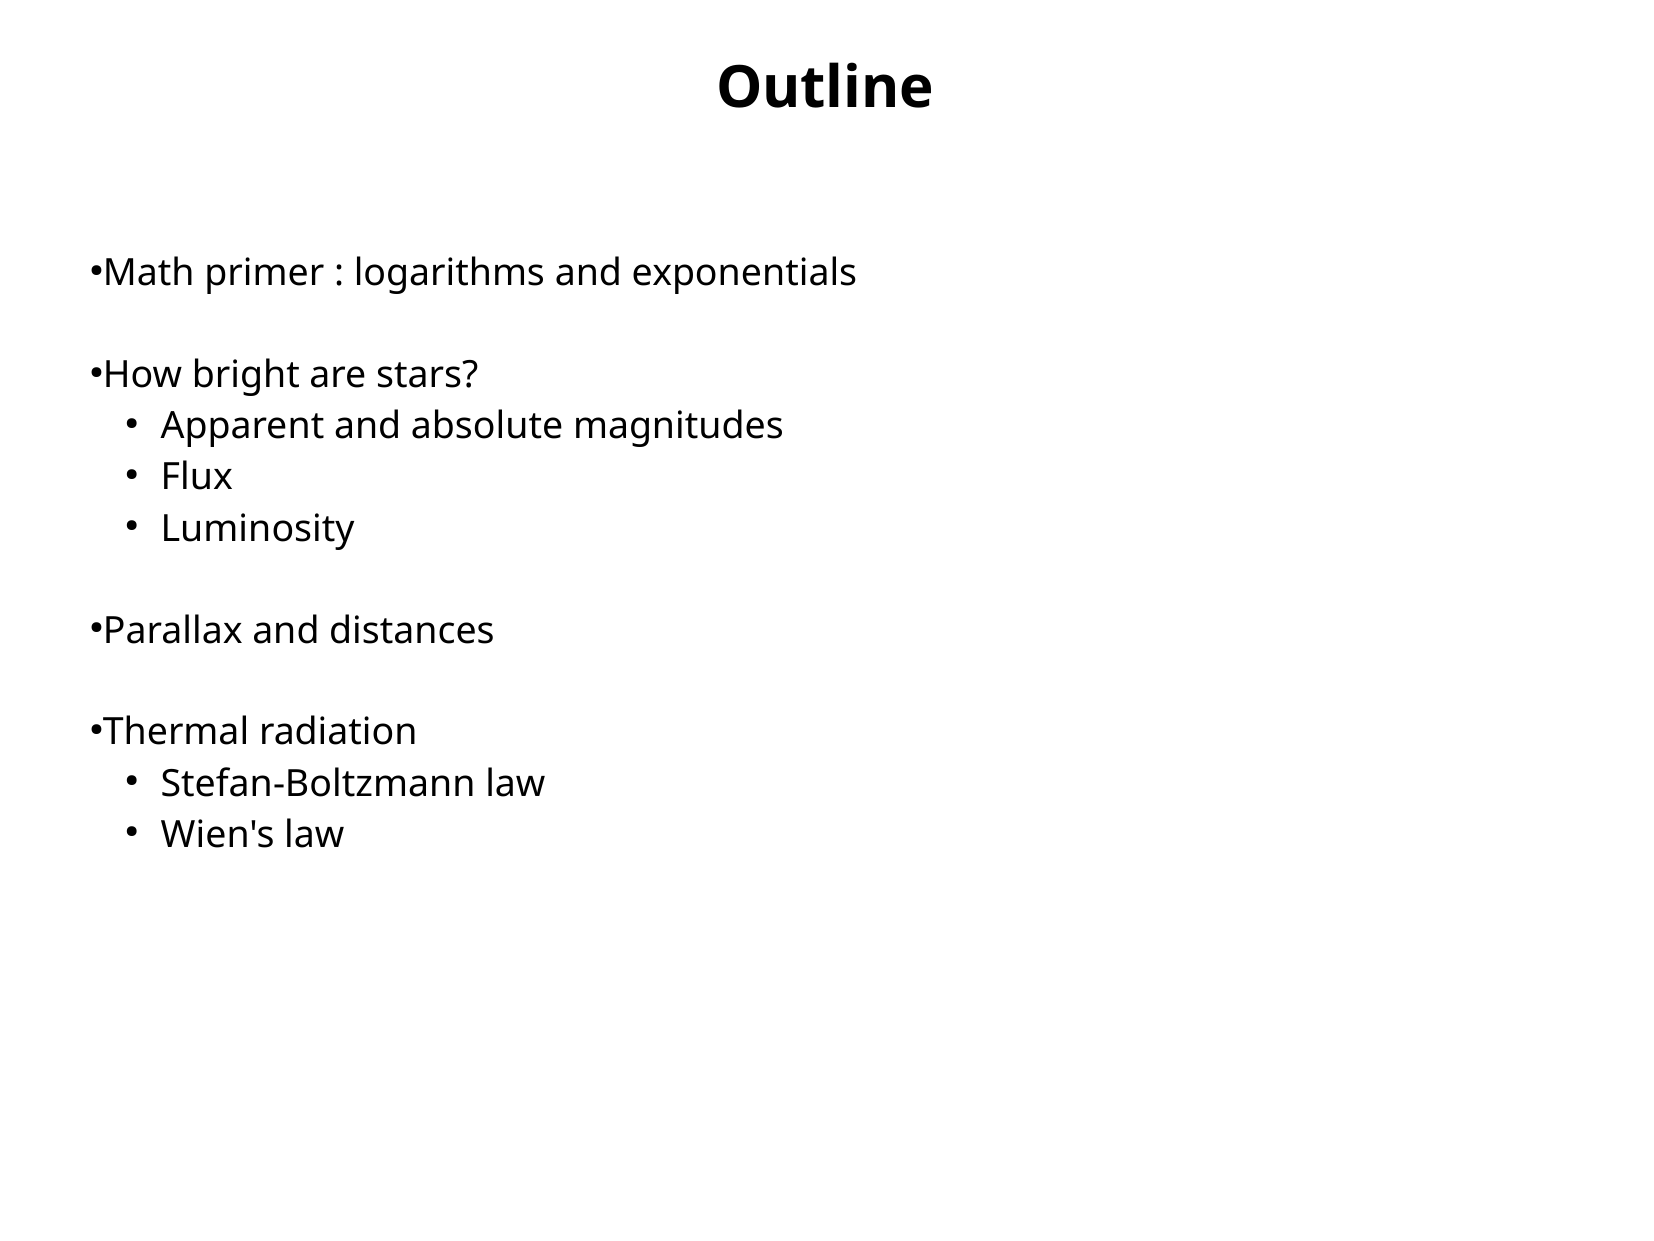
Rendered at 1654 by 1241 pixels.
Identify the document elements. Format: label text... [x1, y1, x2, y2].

text_box Outline [262, 37, 1388, 134]
text_box Math primer : logarithms and exponentials How bright are stars? Apparent and absolute magnitudes Flux Luminosity Parallax and distances Thermal radiation Stefan-Boltzmann law Wien's law [75, 187, 1576, 1008]
